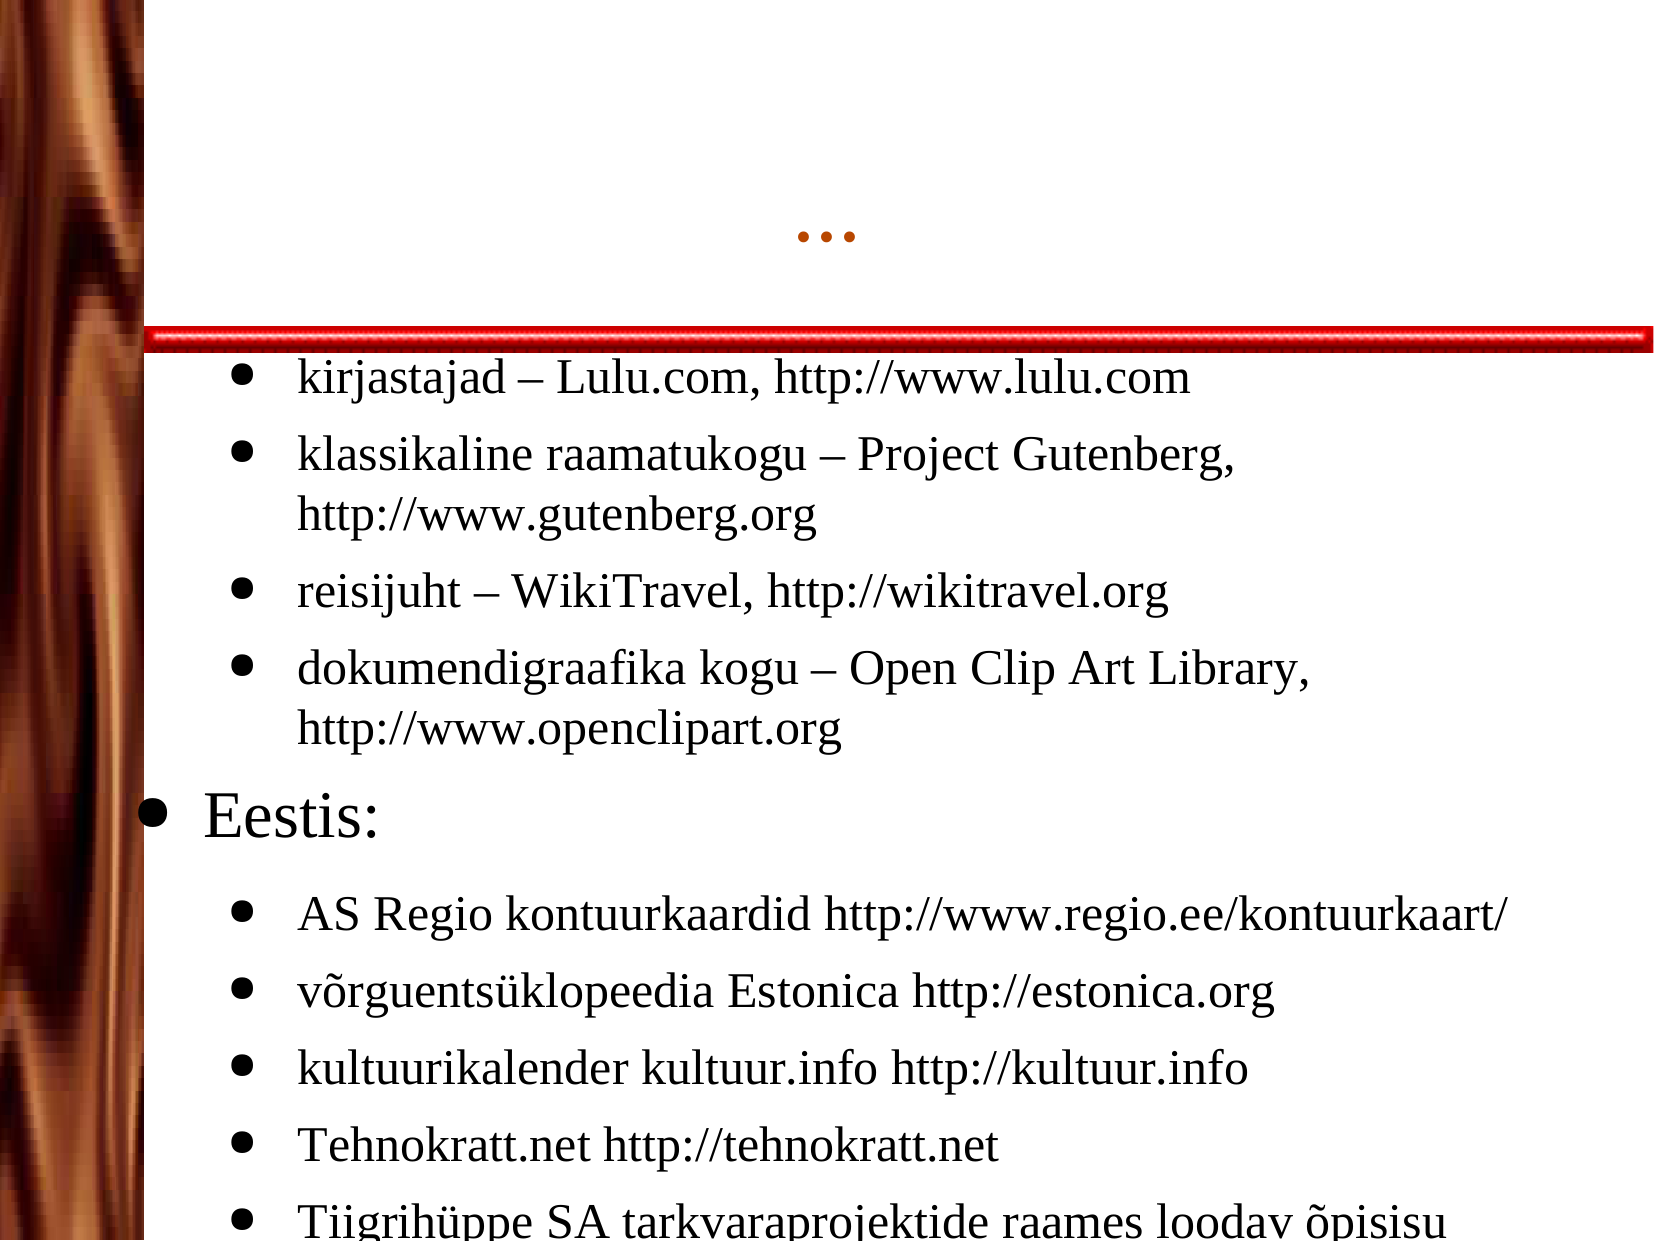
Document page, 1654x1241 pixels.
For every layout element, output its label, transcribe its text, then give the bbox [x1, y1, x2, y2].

list kirjastajad – Lulu.com, http://www.lulu.com klassikaline raamatukogu – Project Gutenberg, http://www.gutenberg.org reisijuht – WikiTravel, http://wikitravel.org dokumendigraafika kogu – Open Clip Art Library, http://www.openclipart.org Eestis: AS Regio kontuurkaardid http://www.regio.ee/kontuurkaart/ võrguentsüklopeedia Estonica http://estonica.org kultuurikalender kultuur.info http://kultuur.info Tehnokratt.net http://tehnokratt.net Tiigrihüppe SA tarkvaraprojektide raames loodav õpisisu [121, 344, 1533, 1241]
picture [0, 0, 1654, 1240]
title ... [121, 100, 1533, 312]
